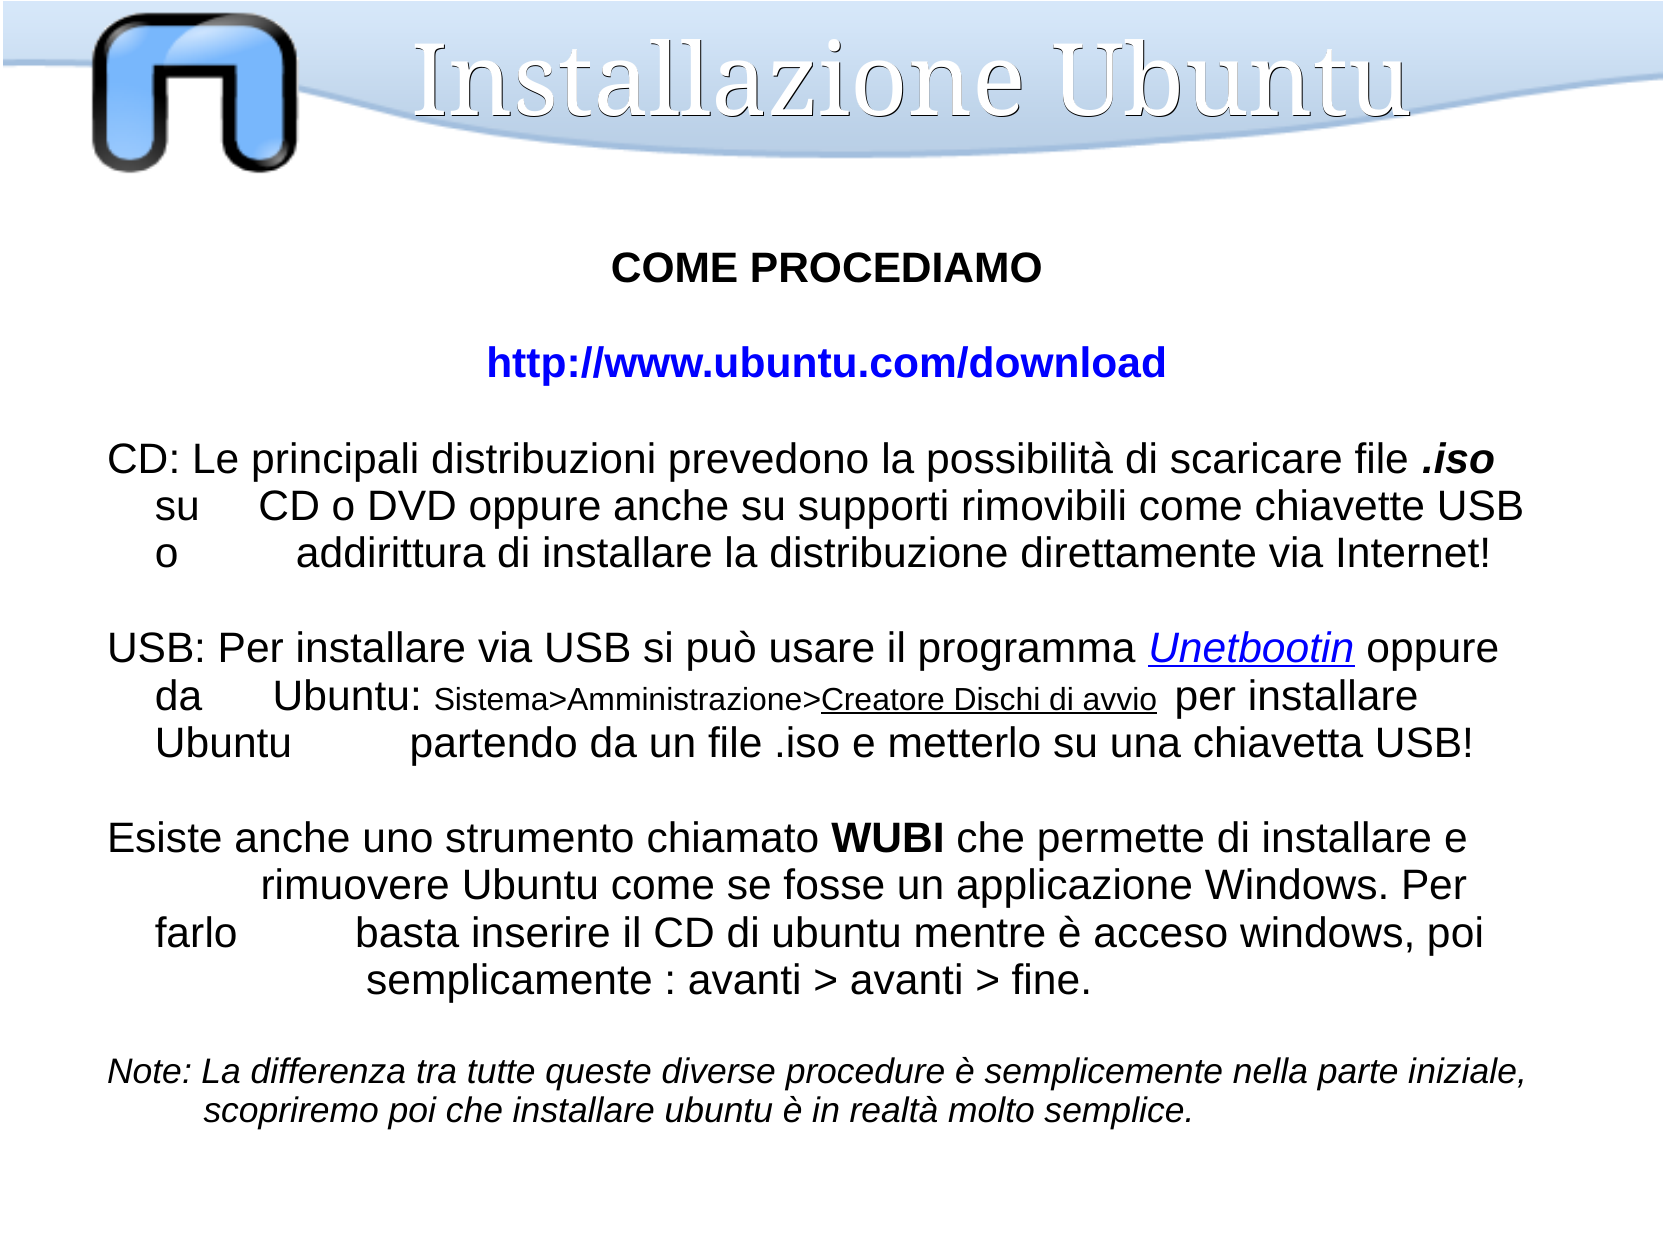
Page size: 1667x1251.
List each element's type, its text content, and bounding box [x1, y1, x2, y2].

list COME PROCEDIAMO http://www.ubuntu.com/download CD: Le principali distribuzioni prevedono la possibilità di scaricare file .iso su CD o DVD oppure anche su supporti rimovibili come chiavette USB o addirittura di installare la distribuzione direttamente via Internet! USB: Per installare via USB si può usare il programma Unetbootin oppure da Ubuntu: Sistema>Amministrazione>Creatore Dischi di avvio per installare Ubuntu partendo da un file .iso e metterlo su una chiavetta USB! Esiste anche uno strumento chiamato WUBI che permette di installare e rimuovere Ubuntu come se fosse un applicazione Windows. Per farlo basta inserire il CD di ubuntu mentre è acceso windows, poi semplicamente : avanti > avanti > fine. Note: La differenza tra tutte queste diverse procedure è semplicemente nella parte iniziale, scopriremo poi che installare ubuntu è in realtà molto semplice. [100, 235, 1553, 1181]
picture [0, 0, 1667, 1251]
text_box Installazione Ubuntu [397, 0, 1433, 271]
